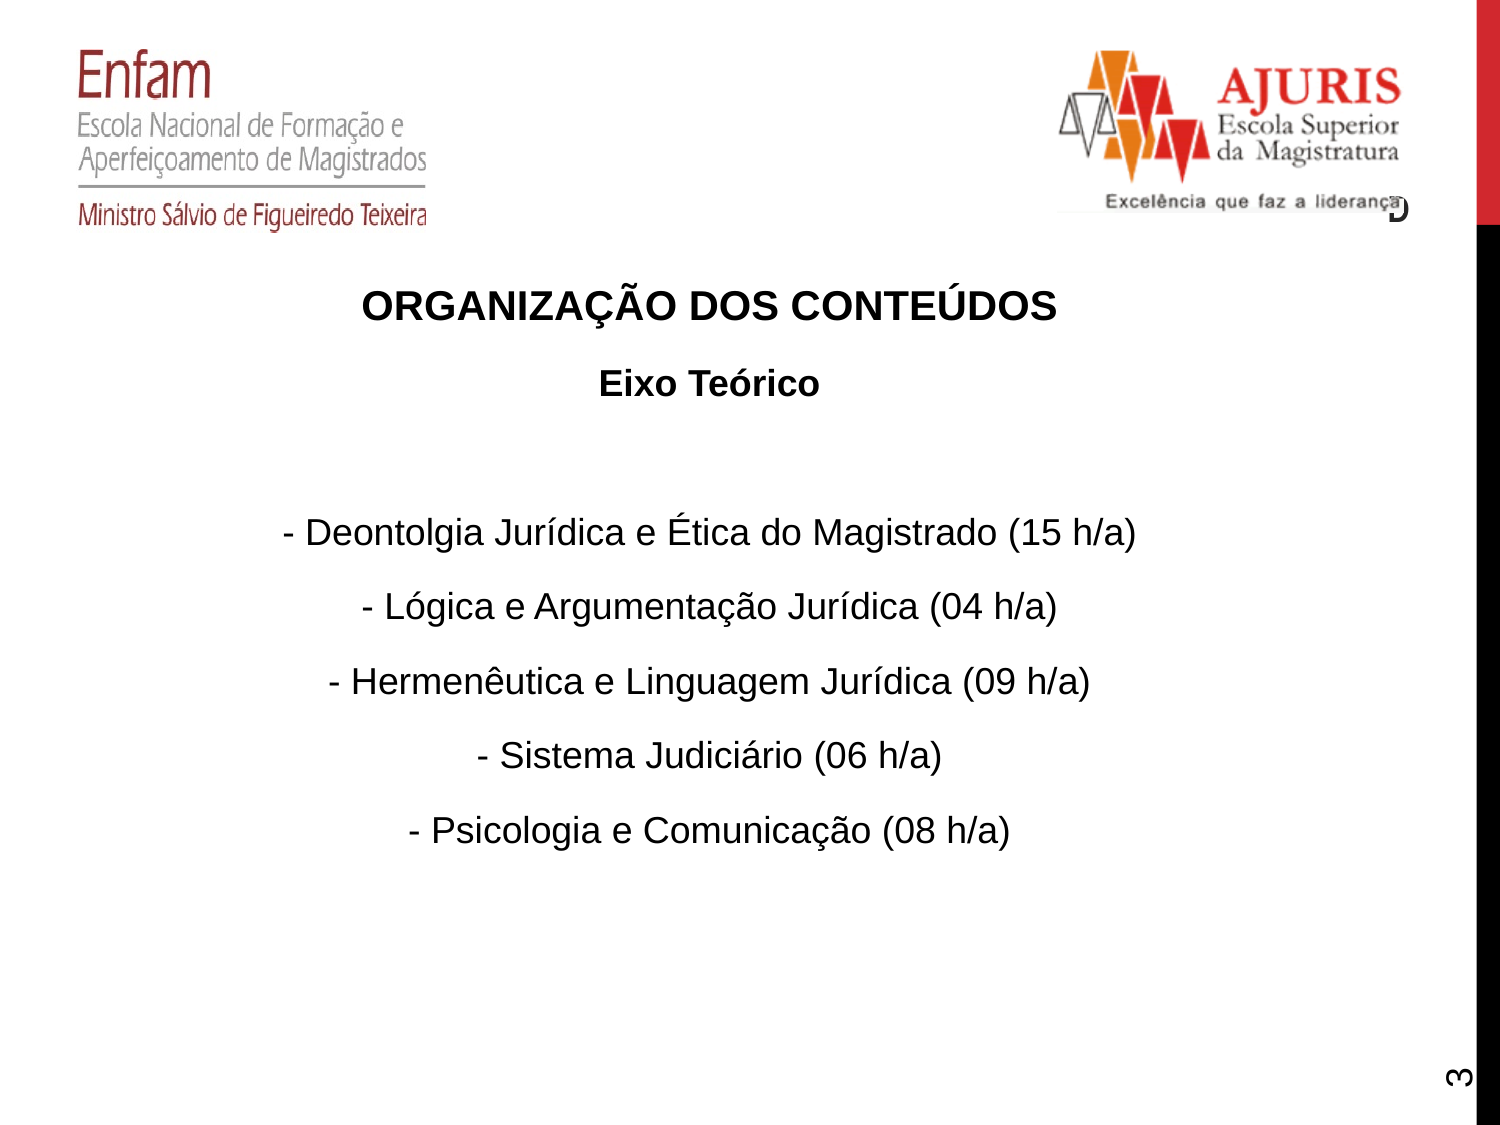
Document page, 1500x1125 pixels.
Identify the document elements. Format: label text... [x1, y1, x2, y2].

picture [1057, 49, 1404, 213]
picture [76, 49, 426, 233]
list ORGANIZAÇÃO DOS CONTEÚDOS Eixo Teórico - Deontolgia Jurídica e Ética do Magistrado (15 h/a) - Lógica e Argumentação Jurídica (04 h/a) - Hermenêutica e Linguagem Jurídica (09 h/a) - Sistema Judiciário (06 h/a) - Psicologia e Comunicação (08 h/a) - Eixo prático Forma de integração entre os eixos [84, 271, 1335, 1059]
slide_number <número> [1427, 887, 1488, 1104]
text_box D [74, 45, 1425, 233]
